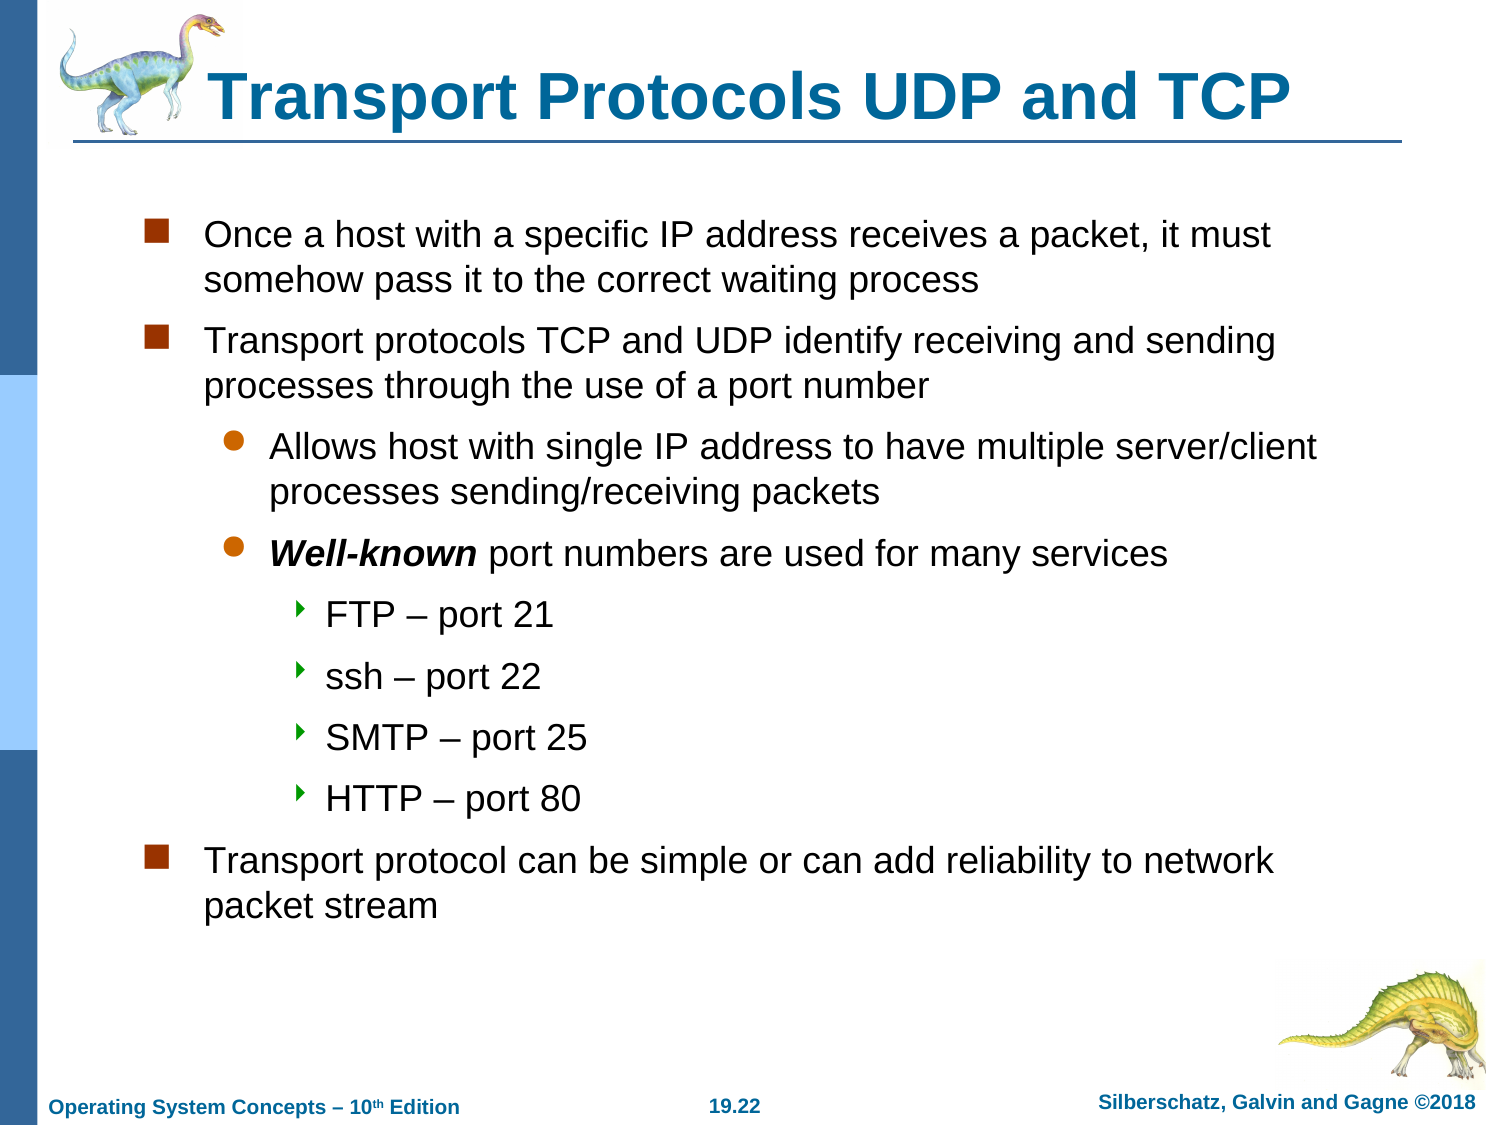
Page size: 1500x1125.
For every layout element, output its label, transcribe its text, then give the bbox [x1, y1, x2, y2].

picture [1415, 1094, 1423, 1099]
picture [46, 0, 243, 149]
title Transport Protocols UDP and TCP [75, 45, 1426, 141]
list Once a host with a specific IP address receives a packet, it must somehow pass it to the correct waiting process Transport protocols TCP and UDP identify receiving and sending processes through the use of a port number Allows host with single IP address to have multiple server/client processes sending/receiving packets Well-known port numbers are used for many services FTP – port 21 ssh – port 22 SMTP – port 25 HTTP – port 80 Transport protocol can be simple or can add reliability to network packet stream [132, 202, 1393, 946]
picture [1275, 959, 1486, 1090]
